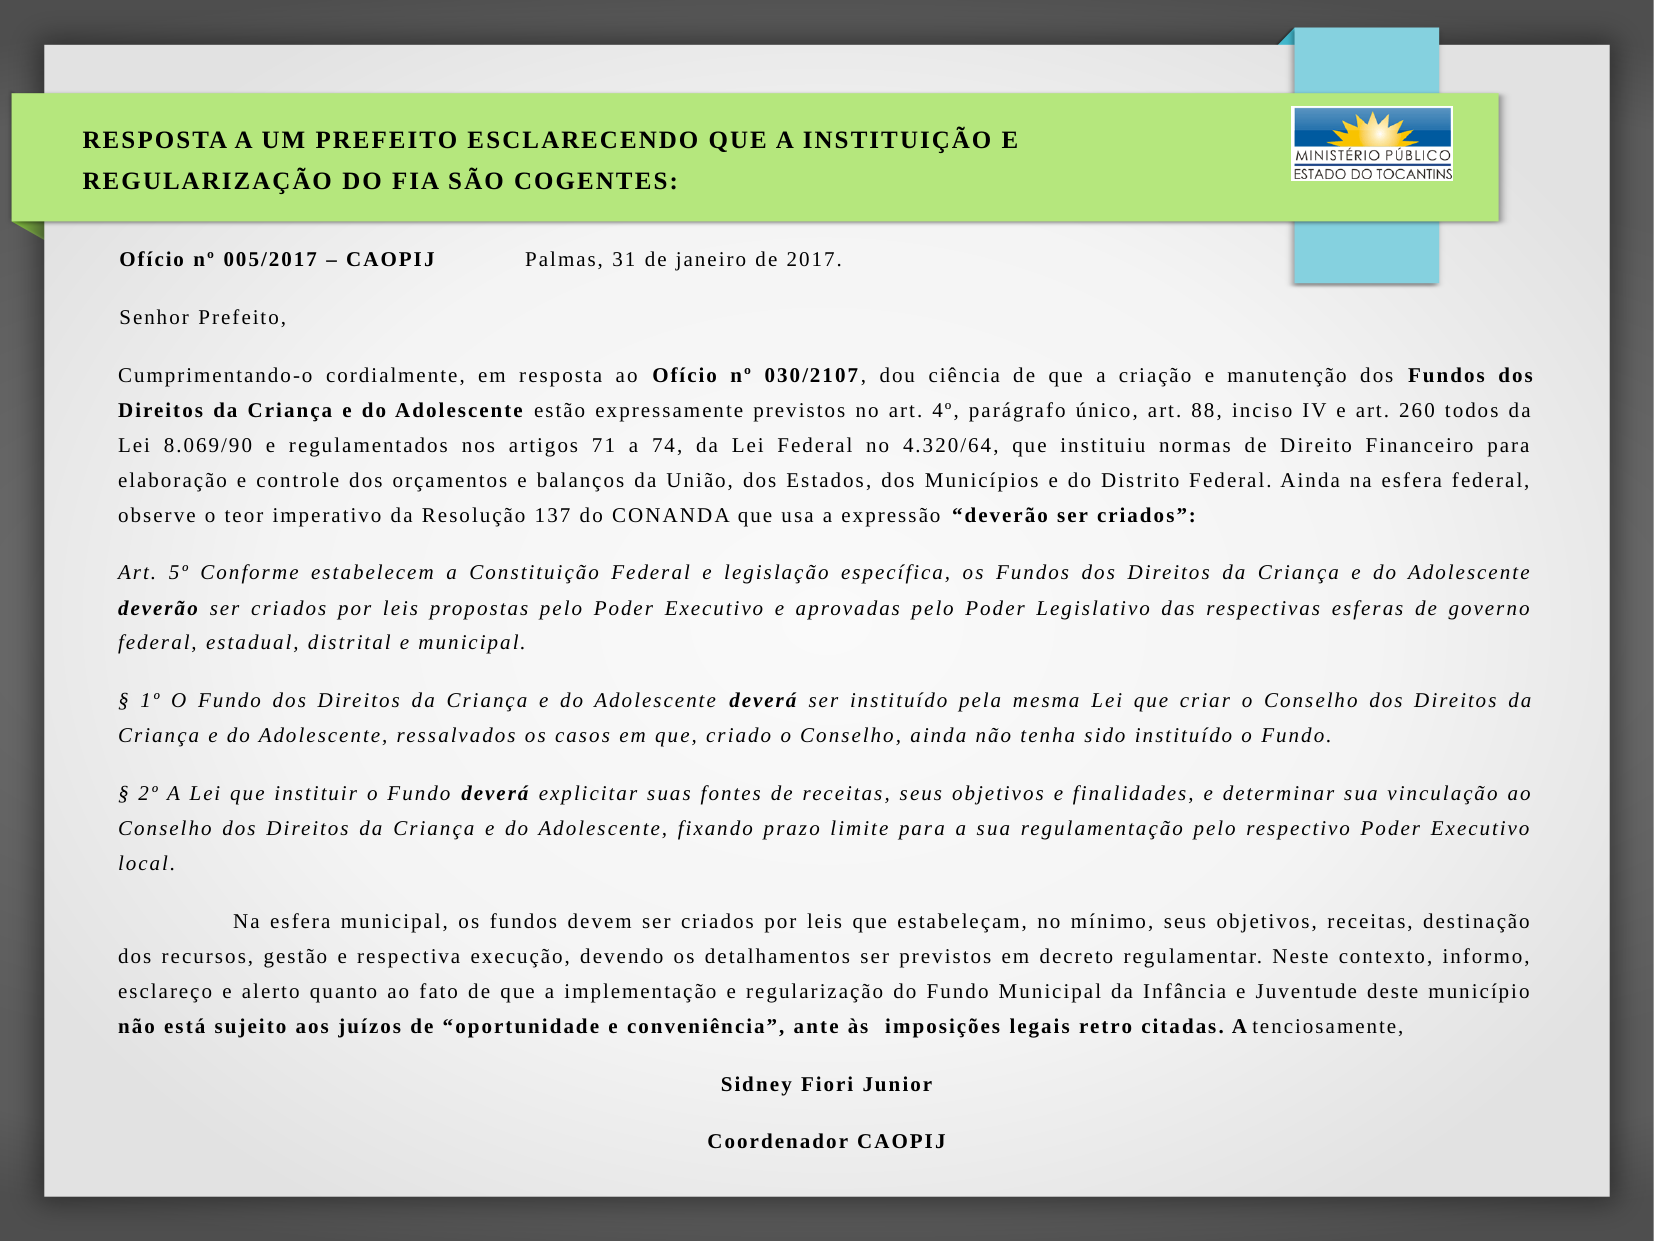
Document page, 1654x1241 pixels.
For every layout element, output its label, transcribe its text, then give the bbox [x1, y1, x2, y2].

list Ofício nº 005/2017 – CAOPIJ Palmas, 31 de janeiro de 2017. Senhor Prefeito, Cumprimentando-o cordialmente, em resposta ao Ofício nº 030/2107, dou ciência de que a criação e manutenção dos Fundos dos Direitos da Criança e do Adolescente estão expressamente previstos no art. 4º, parágrafo único, art. 88, inciso IV e art. 260 todos da Lei 8.069/90 e regulamentados nos artigos 71 a 74, da Lei Federal no 4.320/64, que instituiu normas de Direito Financeiro para elaboração e controle dos orçamentos e balanços da União, dos Estados, dos Municípios e do Distrito Federal. Ainda na esfera federal, observe o teor imperativo da Resolução 137 do CONANDA que usa a expressão “deverão ser criados”: Art. 5º Conforme estabelecem a Constituição Federal e legislação específica, os Fundos dos Direitos da Criança e do Adolescente deverão ser criados por leis propostas pelo Poder Executivo e aprovadas pelo Poder Legislativo das respectivas esferas de governo federal, estadual, distrital e municipal. § 1º O Fundo dos Direitos da Criança e do Adolescente deverá ser instituído pela mesma Lei que criar o Conselho dos Direitos da Criança e do Adolescente, ressalvados os casos em que, criado o Conselho, ainda não tenha sido instituído o Fundo. § 2º A Lei que instituir o Fundo deverá explicitar suas fontes de receitas, seus objetivos e finalidades, e determinar sua vinculação ao Conselho dos Direitos da Criança e do Adolescente, fixando prazo limite para a sua regulamentação pelo respectivo Poder Executivo local. Na esfera municipal, os fundos devem ser criados por leis que estabeleçam, no mínimo, seus objetivos, receitas, destinação dos recursos, gestão e respectiva execução, devendo os detalhamentos ser previstos em decreto regulamentar. Neste contexto, informo, esclareço e alerto quanto ao fato de que a implementação e regularização do Fundo Municipal da Infância e Juventude deste município não está sujeito aos juízos de “oportunidade e conveniência”, ante às imposições legais retro citadas. Atenciosamente, Sidney Fiori Junior Coordenador CAOPIJ [118, 236, 1536, 1193]
picture [0, 0, 1654, 1241]
title RESPOSTA A UM PREFEITO ESCLARECENDO QUE A INSTITUIÇÃO E REGULARIZAÇÃO DO FIA SÃO COGENTES: [82, 94, 1264, 213]
